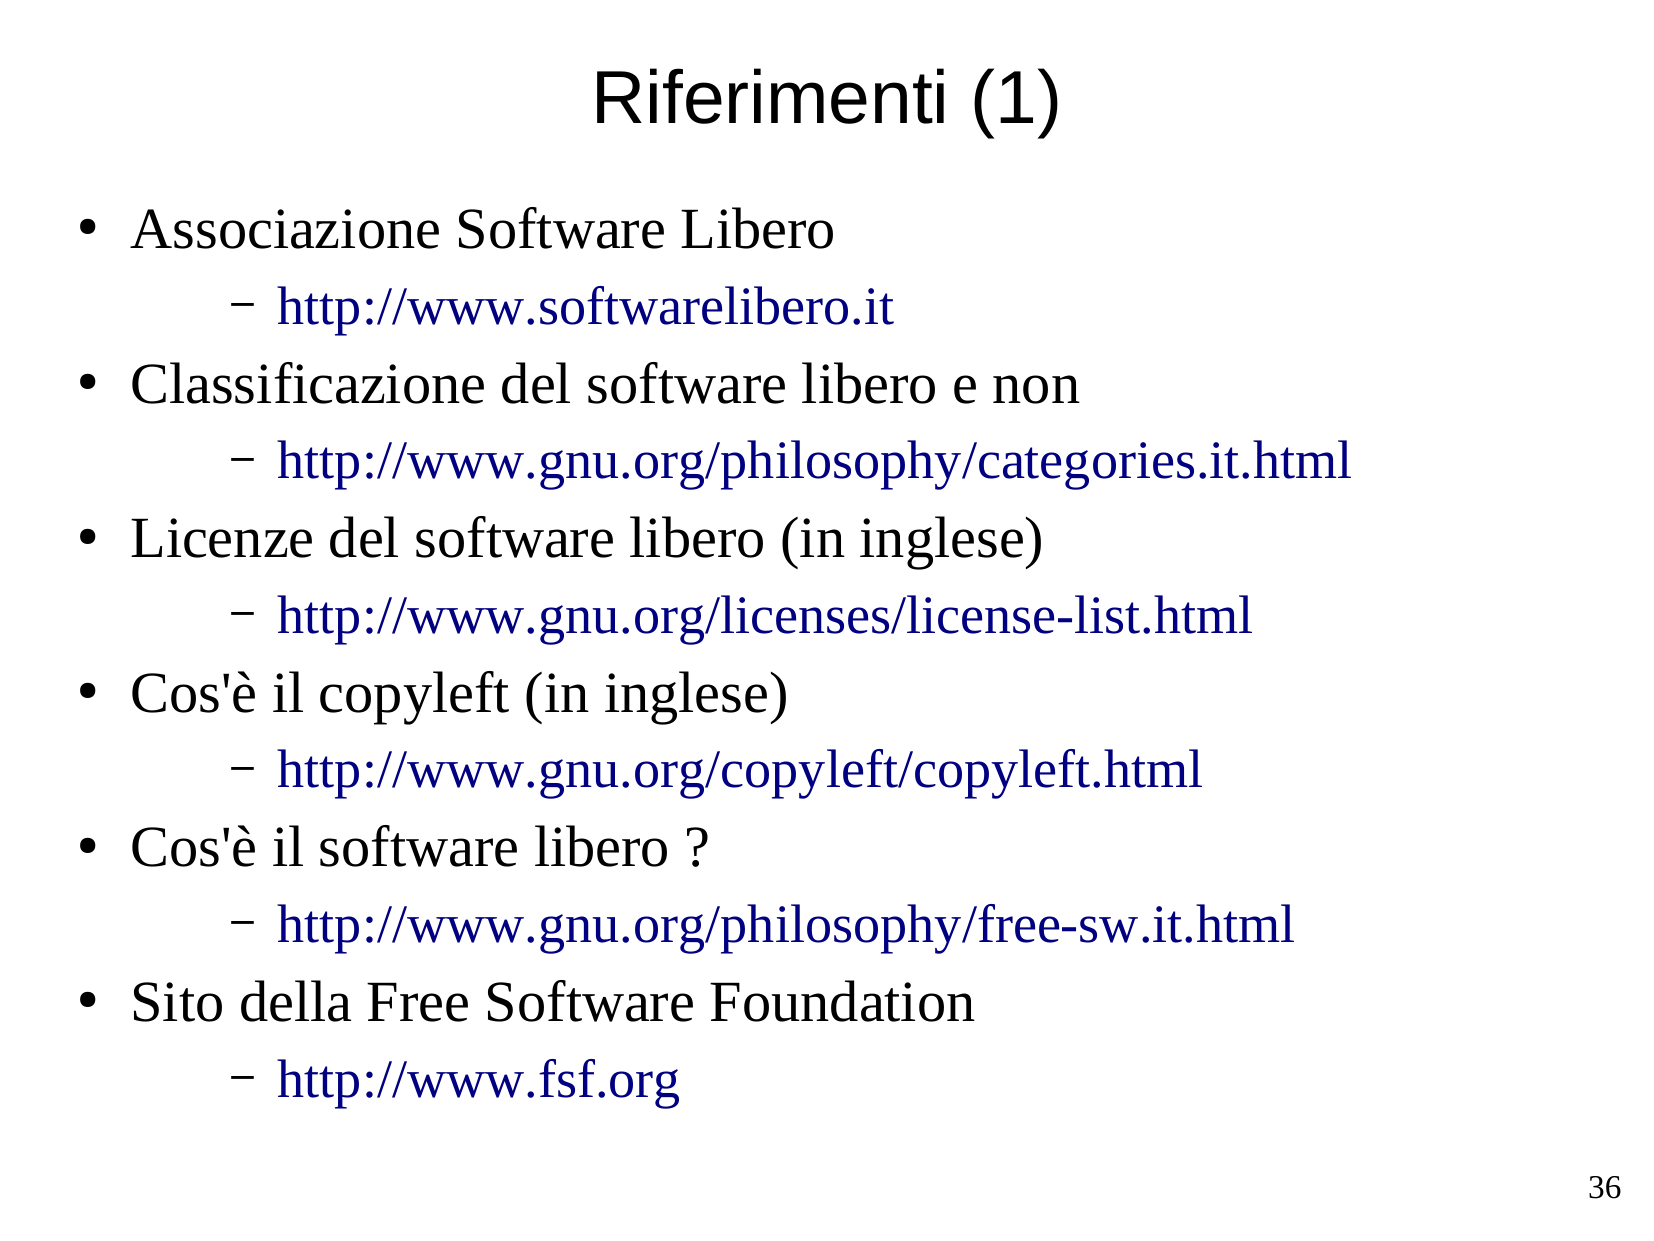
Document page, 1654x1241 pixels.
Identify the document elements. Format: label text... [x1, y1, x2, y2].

title Riferimenti (1) [37, 30, 1617, 166]
list Associazione Software Libero http://www.softwarelibero.it Classificazione del software libero e non http://www.gnu.org/philosophy/categories.it.html Licenze del software libero (in inglese) http://www.gnu.org/licenses/license-list.html Cos'è il copyleft (in inglese) http://www.gnu.org/copyleft/copyleft.html Cos'è il software libero ? http://www.gnu.org/philosophy/free-sw.it.html Sito della Free Software Foundation http://www.fsf.org [42, 196, 1612, 1187]
